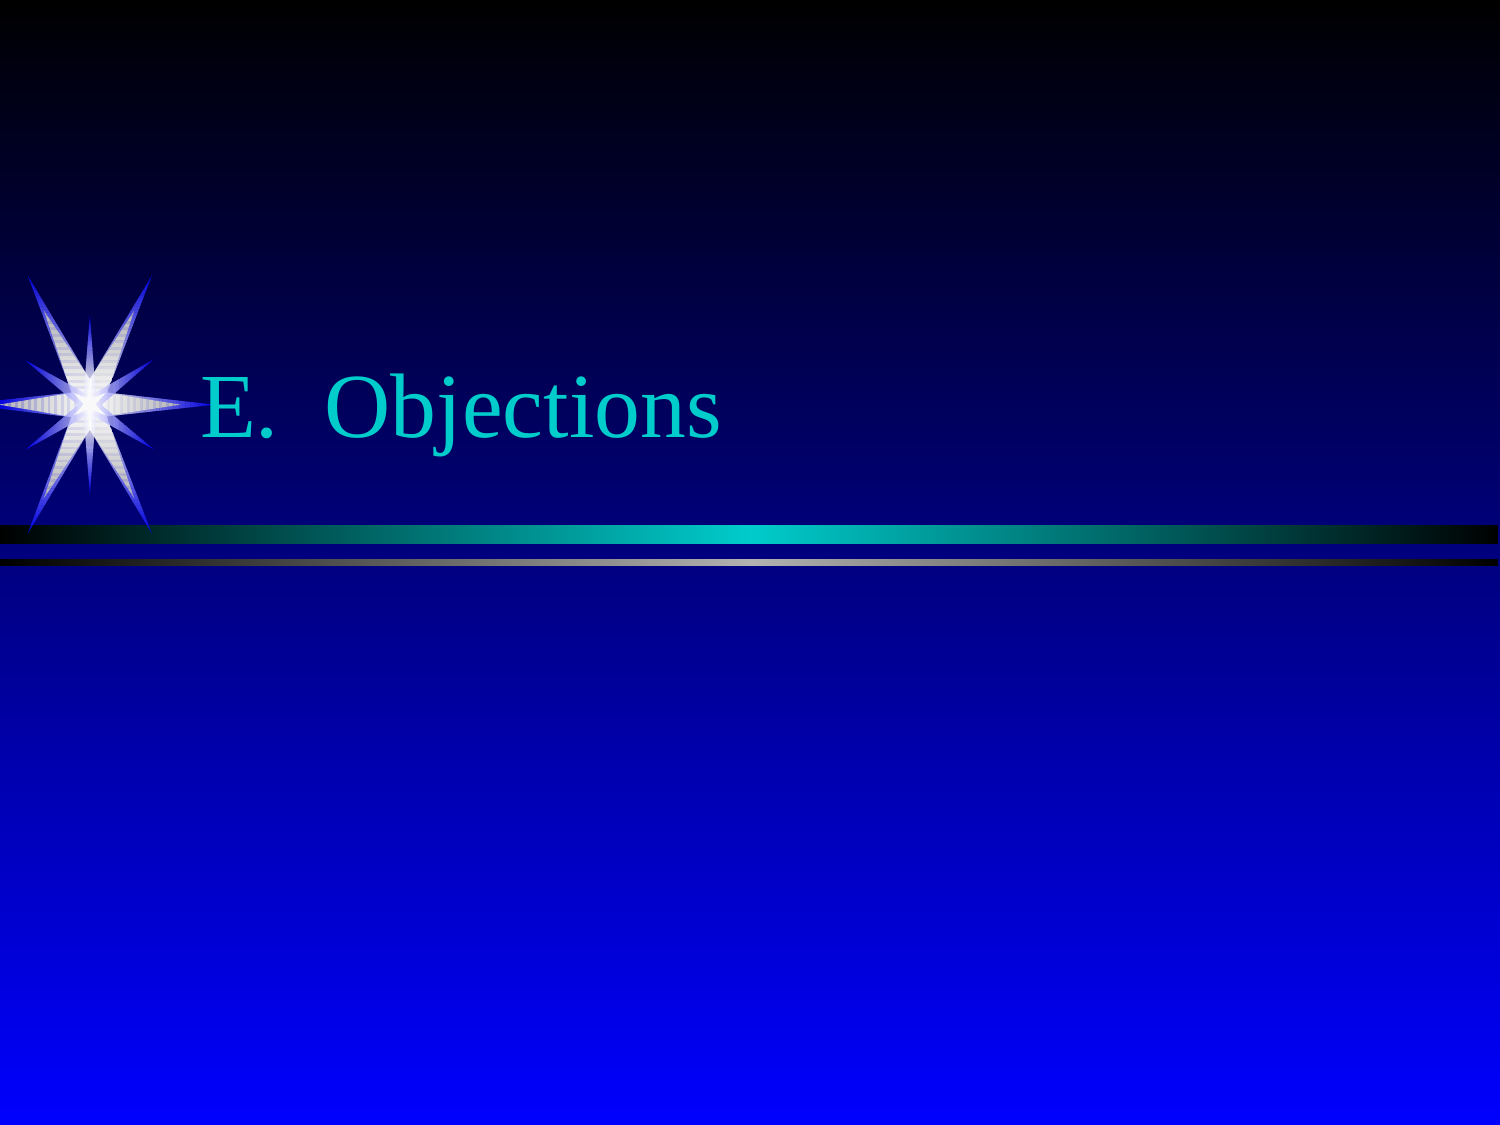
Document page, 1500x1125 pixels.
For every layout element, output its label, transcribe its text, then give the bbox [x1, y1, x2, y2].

title E. Objections [200, 312, 1476, 501]
